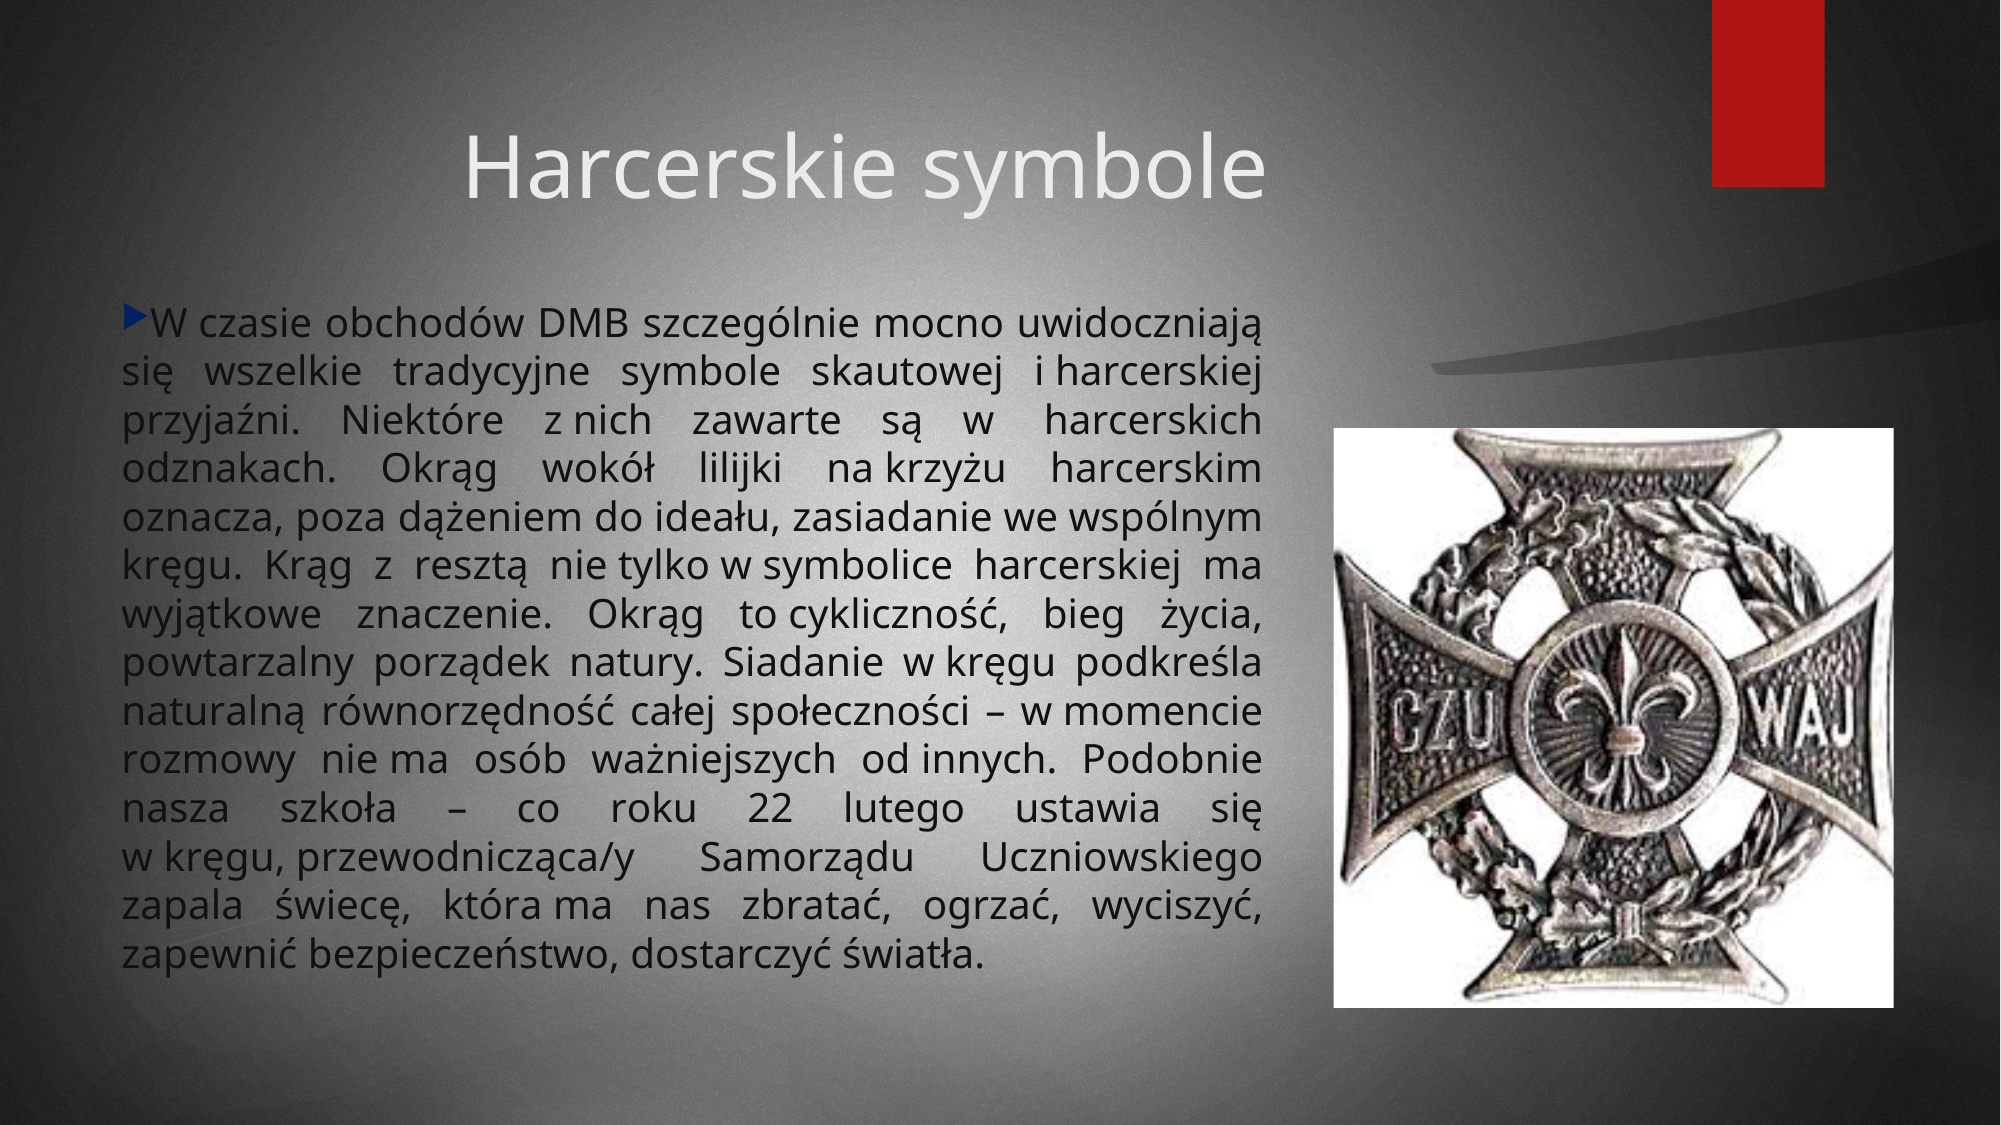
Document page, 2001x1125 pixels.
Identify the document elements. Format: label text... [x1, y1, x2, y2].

picture [1333, 428, 1894, 1009]
title Harcerskie symbole [106, 103, 1625, 270]
text_box [0, 0, 2000, 1125]
list W czasie obchodów DMB szczególnie mocno uwidoczniają się wszelkie tradycyjne symbole skautowej i harcerskiej przyjaźni. Niektóre z nich zawarte są w harcerskich odznakach. Okrąg wokół lilijki na krzyżu harcerskim oznacza, poza dążeniem do ideału, zasiadanie we wspólnym kręgu. Krąg z resztą nie tylko w symbolice harcerskiej ma wyjątkowe znaczenie. Okrąg to cykliczność, bieg życia, powtarzalny porządek natury. Siadanie w kręgu podkreśla naturalną równorzędność całej społeczności – w momencie rozmowy nie ma osób ważniejszych od innych. Podobnie nasza szkoła – co roku 22 lutego ustawia się w kręgu, przewodnicząca/y Samorządu Uczniowskiego zapala świecę, która ma nas zbratać, ogrzać, wyciszyć, zapewnić bezpieczeństwo, dostarczyć światła. [106, 289, 1280, 1019]
